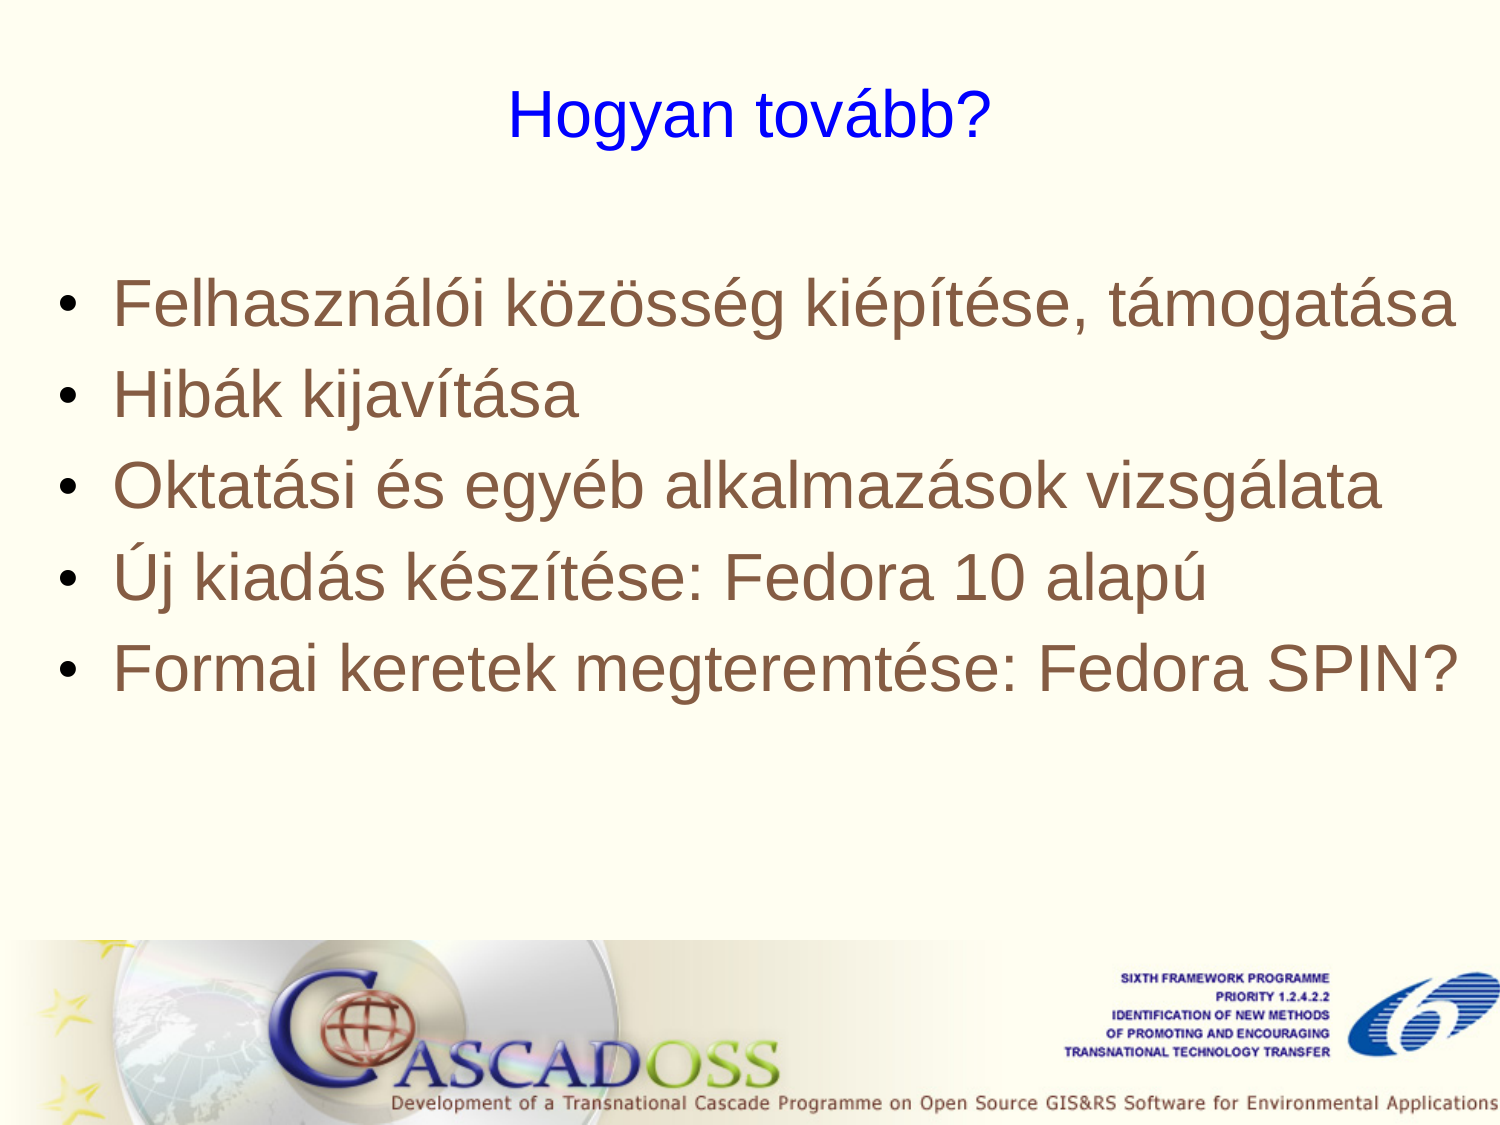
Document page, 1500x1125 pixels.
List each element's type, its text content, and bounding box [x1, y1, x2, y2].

picture [0, 940, 1500, 1125]
title Hogyan tovább? [75, 28, 1425, 201]
list Felhasználói közösség kiépítése, támogatása Hibák kijavítása Oktatási és egyéb alkalmazások vizsgálata Új kiadás készítése: Fedora 10 alapú Formai keretek megteremtése: Fedora SPIN? [0, 265, 1500, 857]
